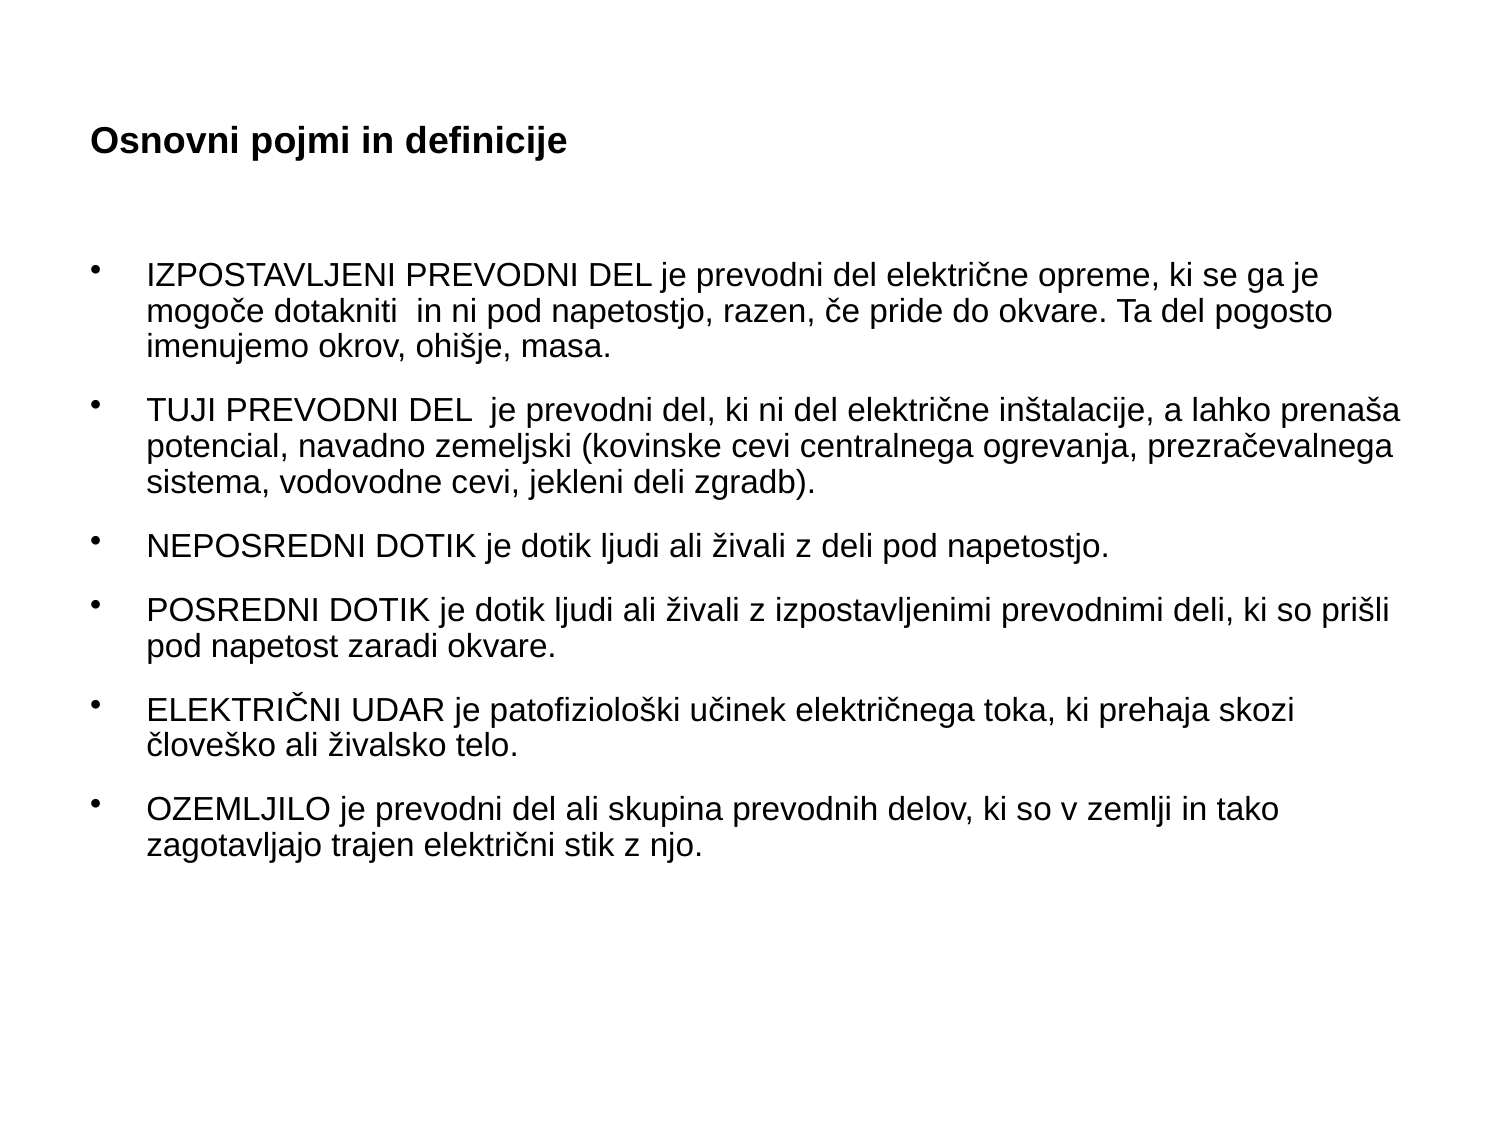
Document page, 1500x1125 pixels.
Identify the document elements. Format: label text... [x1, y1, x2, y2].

list IZPOSTAVLJENI PREVODNI DEL je prevodni del električne opreme, ki se ga je mogoče dotakniti in ni pod napetostjo, razen, če pride do okvare. Ta del pogosto imenujemo okrov, ohišje, masa. TUJI PREVODNI DEL je prevodni del, ki ni del električne inštalacije, a lahko prenaša potencial, navadno zemeljski (kovinske cevi centralnega ogrevanja, prezračevalnega sistema, vodovodne cevi, jekleni deli zgradb). NEPOSREDNI DOTIK je dotik ljudi ali živali z deli pod napetostjo. POSREDNI DOTIK je dotik ljudi ali živali z izpostavljenimi prevodnimi deli, ki so prišli pod napetost zaradi okvare. ELEKTRIČNI UDAR je patofiziološki učinek električnega toka, ki prehaja skozi človeško ali živalsko telo. OZEMLJILO je prevodni del ali skupina prevodnih delov, ki so v zemlji in tako zagotavljajo trajen električni stik z njo. [75, 249, 1425, 993]
title Osnovni pojmi in definicije [75, 45, 1425, 233]
